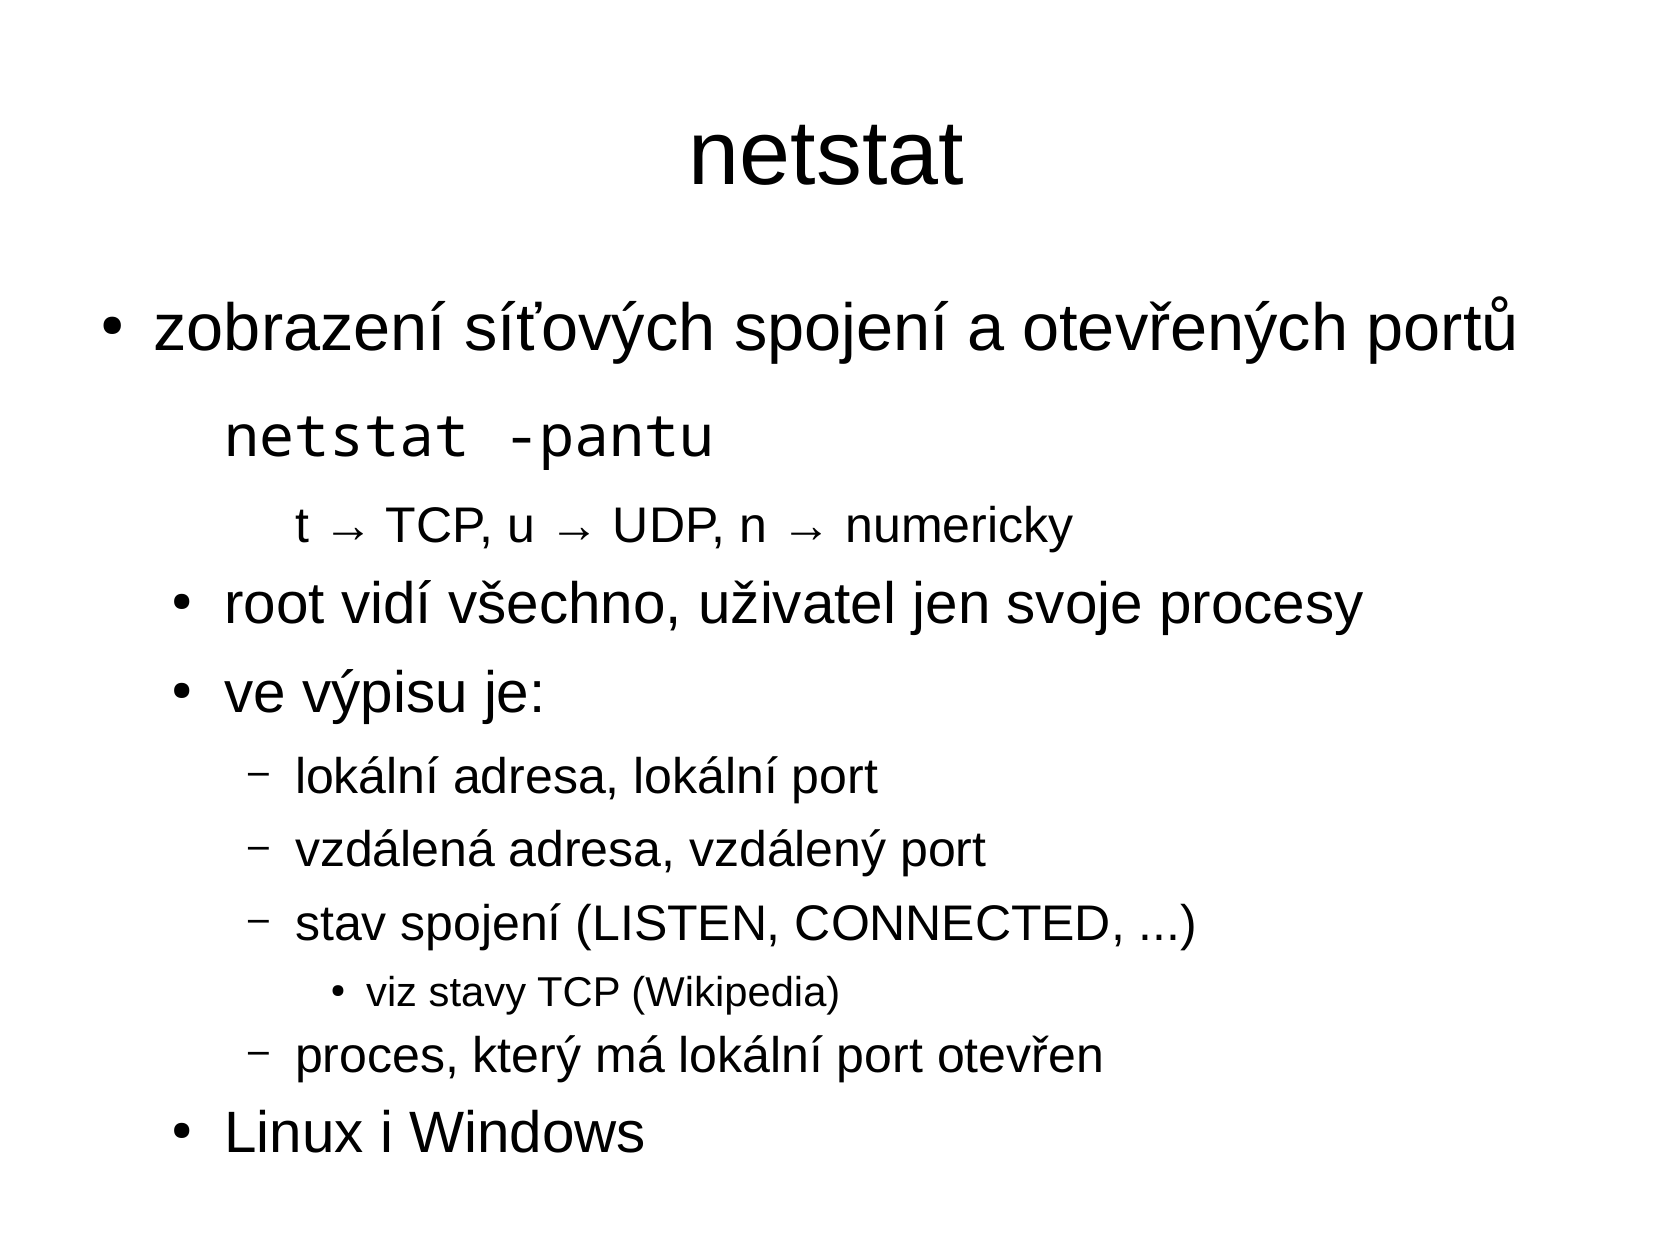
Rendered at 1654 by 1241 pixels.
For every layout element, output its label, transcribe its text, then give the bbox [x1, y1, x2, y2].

title netstat [82, 49, 1571, 257]
list zobrazení síťových spojení a otevřených portů netstat -pantu t → TCP, u → UDP, n → numericky root vidí všechno, uživatel jen svoje procesy ve výpisu je: lokální adresa, lokální port vzdálená adresa, vzdálený port stav spojení (LISTEN, CONNECTED, ...) viz stavy TCP (Wikipedia) proces, který má lokální port otevřen Linux i Windows [82, 290, 1571, 1154]
